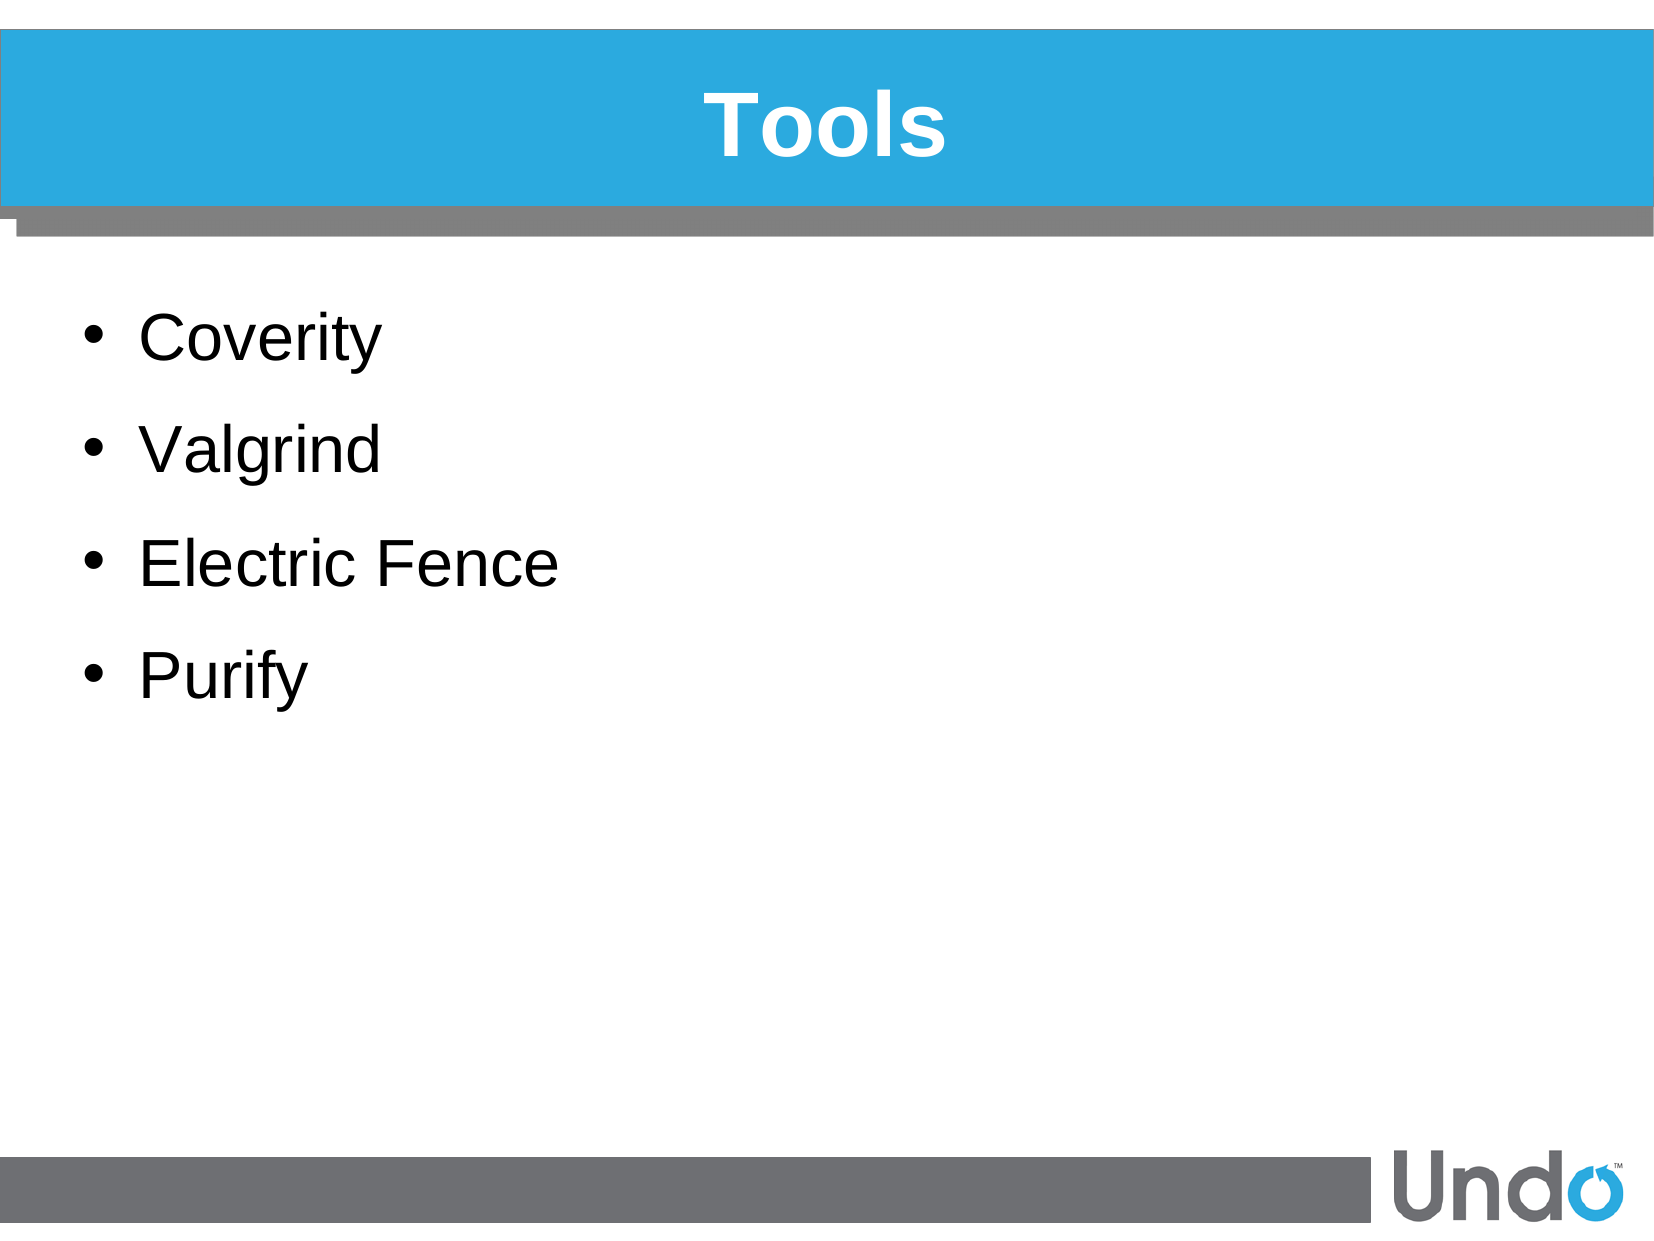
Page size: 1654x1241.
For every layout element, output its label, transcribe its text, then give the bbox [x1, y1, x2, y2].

list Coverity Valgrind Electric Fence Purify [82, 290, 1571, 1241]
title Tools [82, 14, 1571, 221]
picture [1571, 1150, 1624, 1223]
